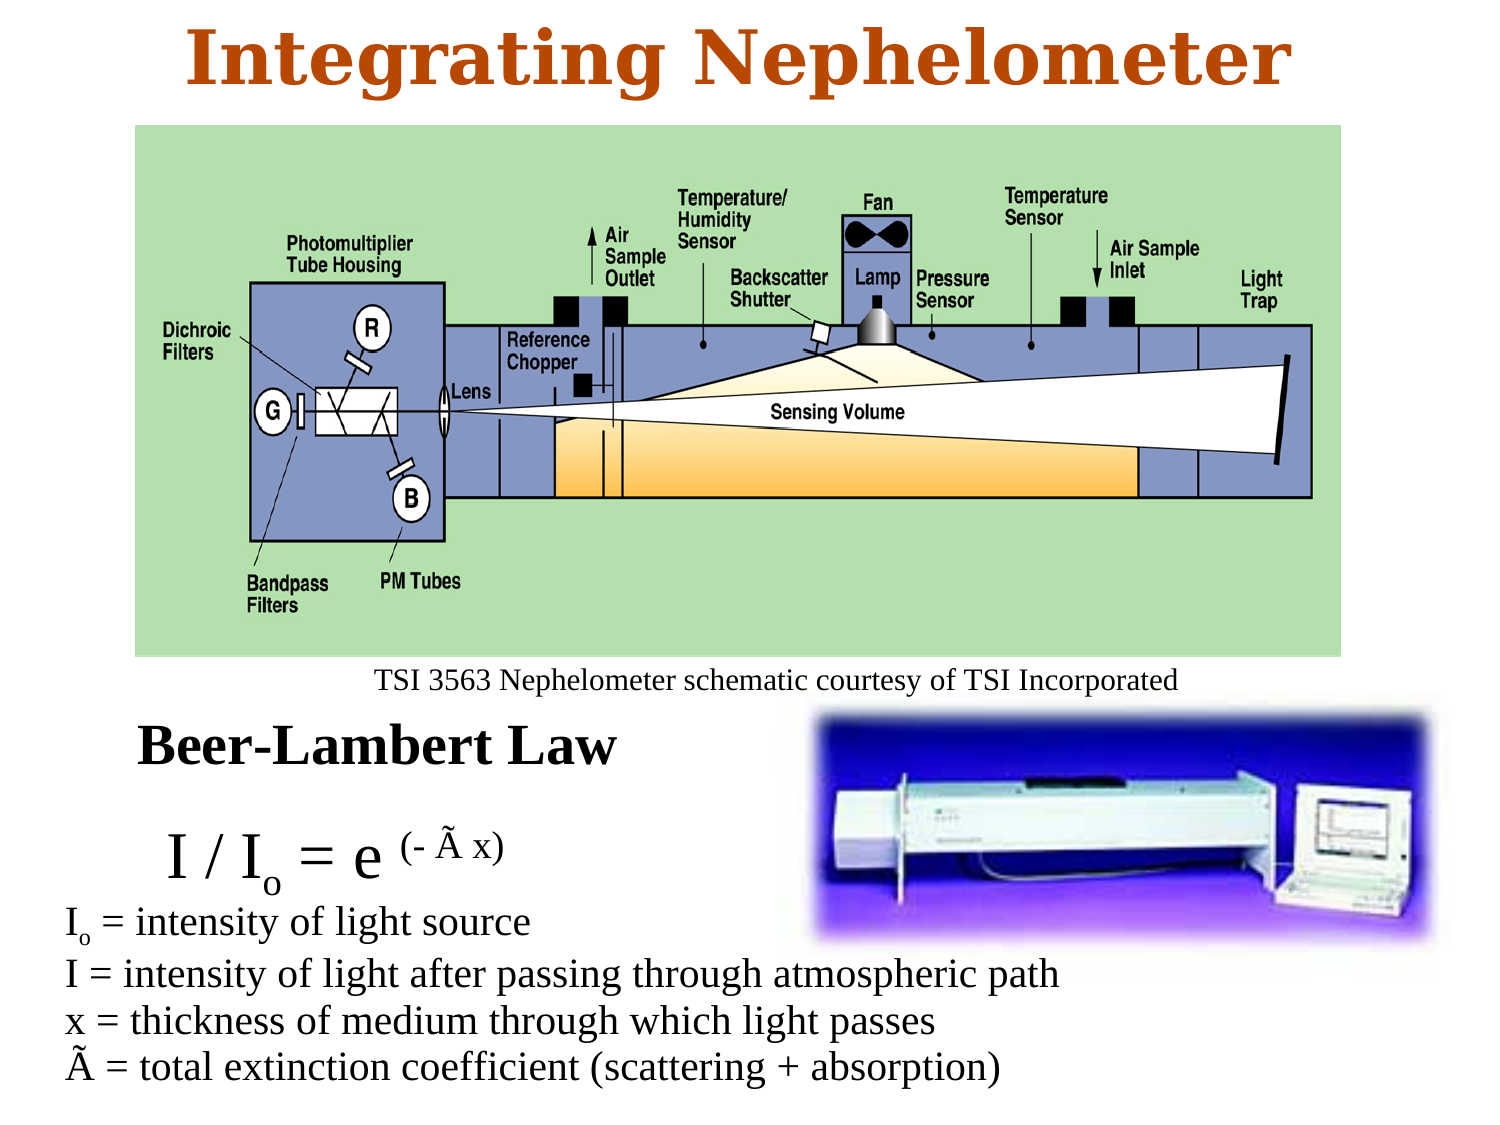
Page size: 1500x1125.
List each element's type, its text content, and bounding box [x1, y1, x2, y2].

picture [135, 125, 1341, 657]
title Integrating Nephelometer [53, 0, 1449, 115]
picture [738, 692, 1453, 1027]
text_box TSI 3563 Nephelometer schematic courtesy of TSI Incorporated [358, 657, 1195, 705]
text_box Beer-Lambert Law I / Io = e (- Ã x) Io = intensity of light source I = intensity of light after passing through atmospheric path x = thickness of medium through which light passes Ã = total extinction coefficient (scattering + absorption) [64, 716, 1259, 1090]
